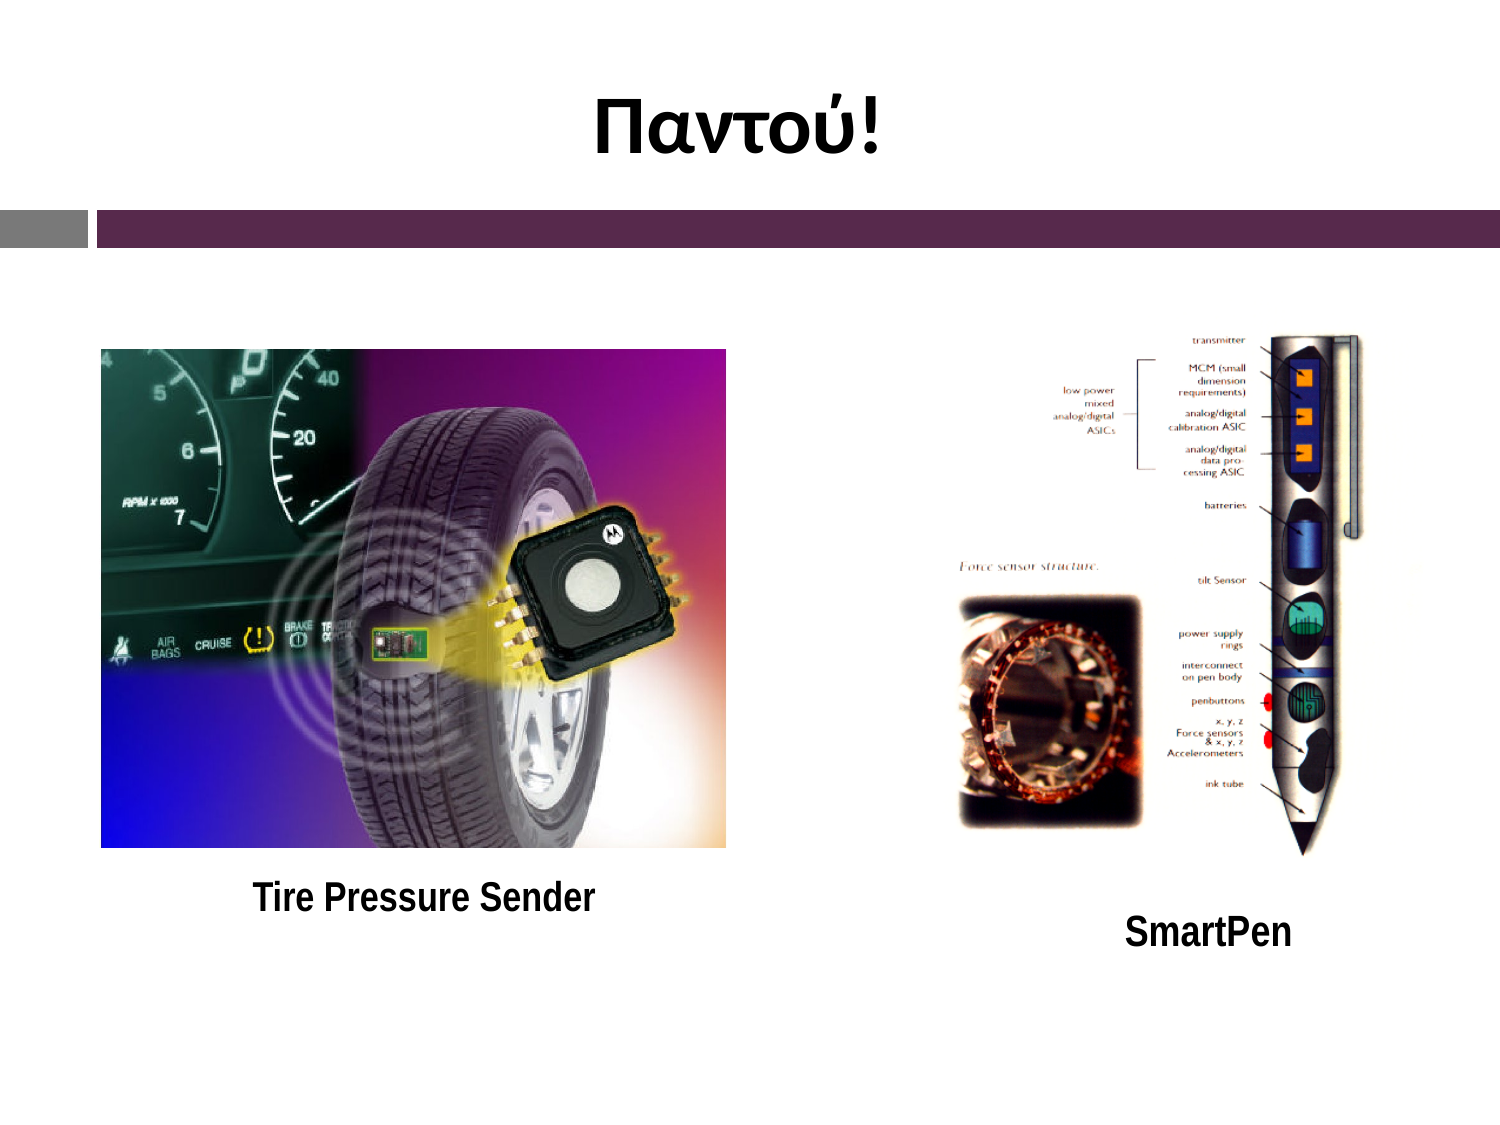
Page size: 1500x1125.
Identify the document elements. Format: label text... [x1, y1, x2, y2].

text_box Tire Pressure Sender [237, 862, 612, 928]
text_box SmartPen [1112, 902, 1306, 962]
picture [937, 299, 1424, 878]
picture [99, 350, 727, 848]
title Παντού! [584, 66, 898, 175]
